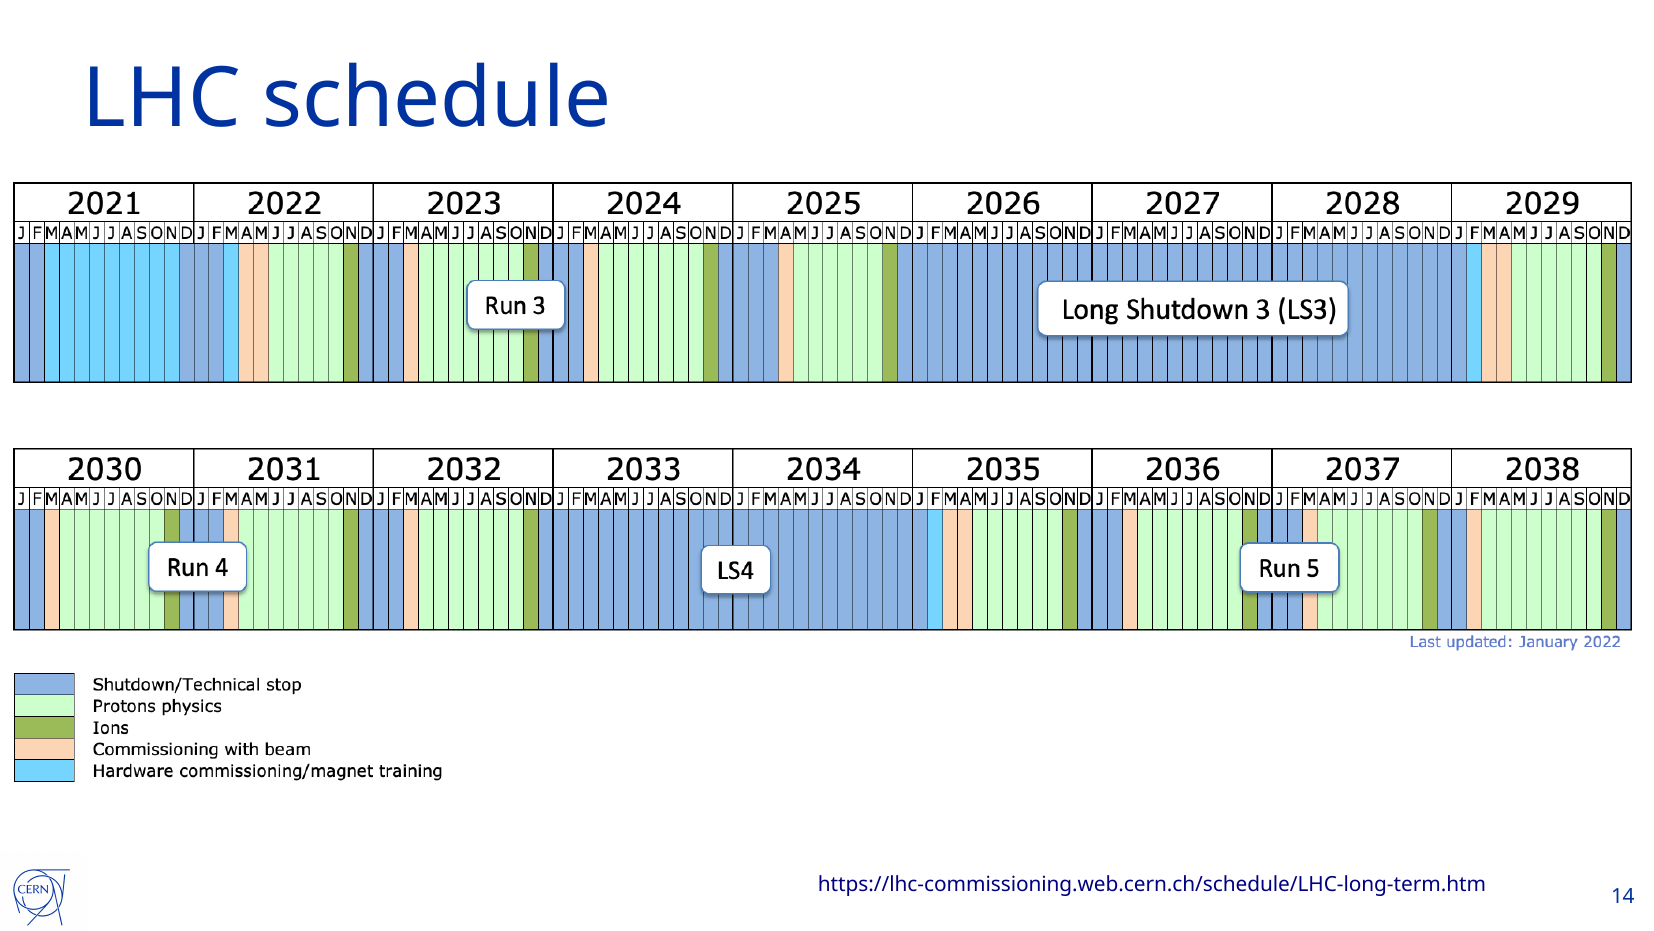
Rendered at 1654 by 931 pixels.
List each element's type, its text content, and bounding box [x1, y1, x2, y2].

picture [0, 850, 127, 931]
picture [8, 176, 1638, 787]
text_box https://lhc-commissioning.web.cern.ch/schedule/LHC-long-term.htm [803, 862, 1630, 930]
title LHC schedule [82, 37, 1571, 176]
